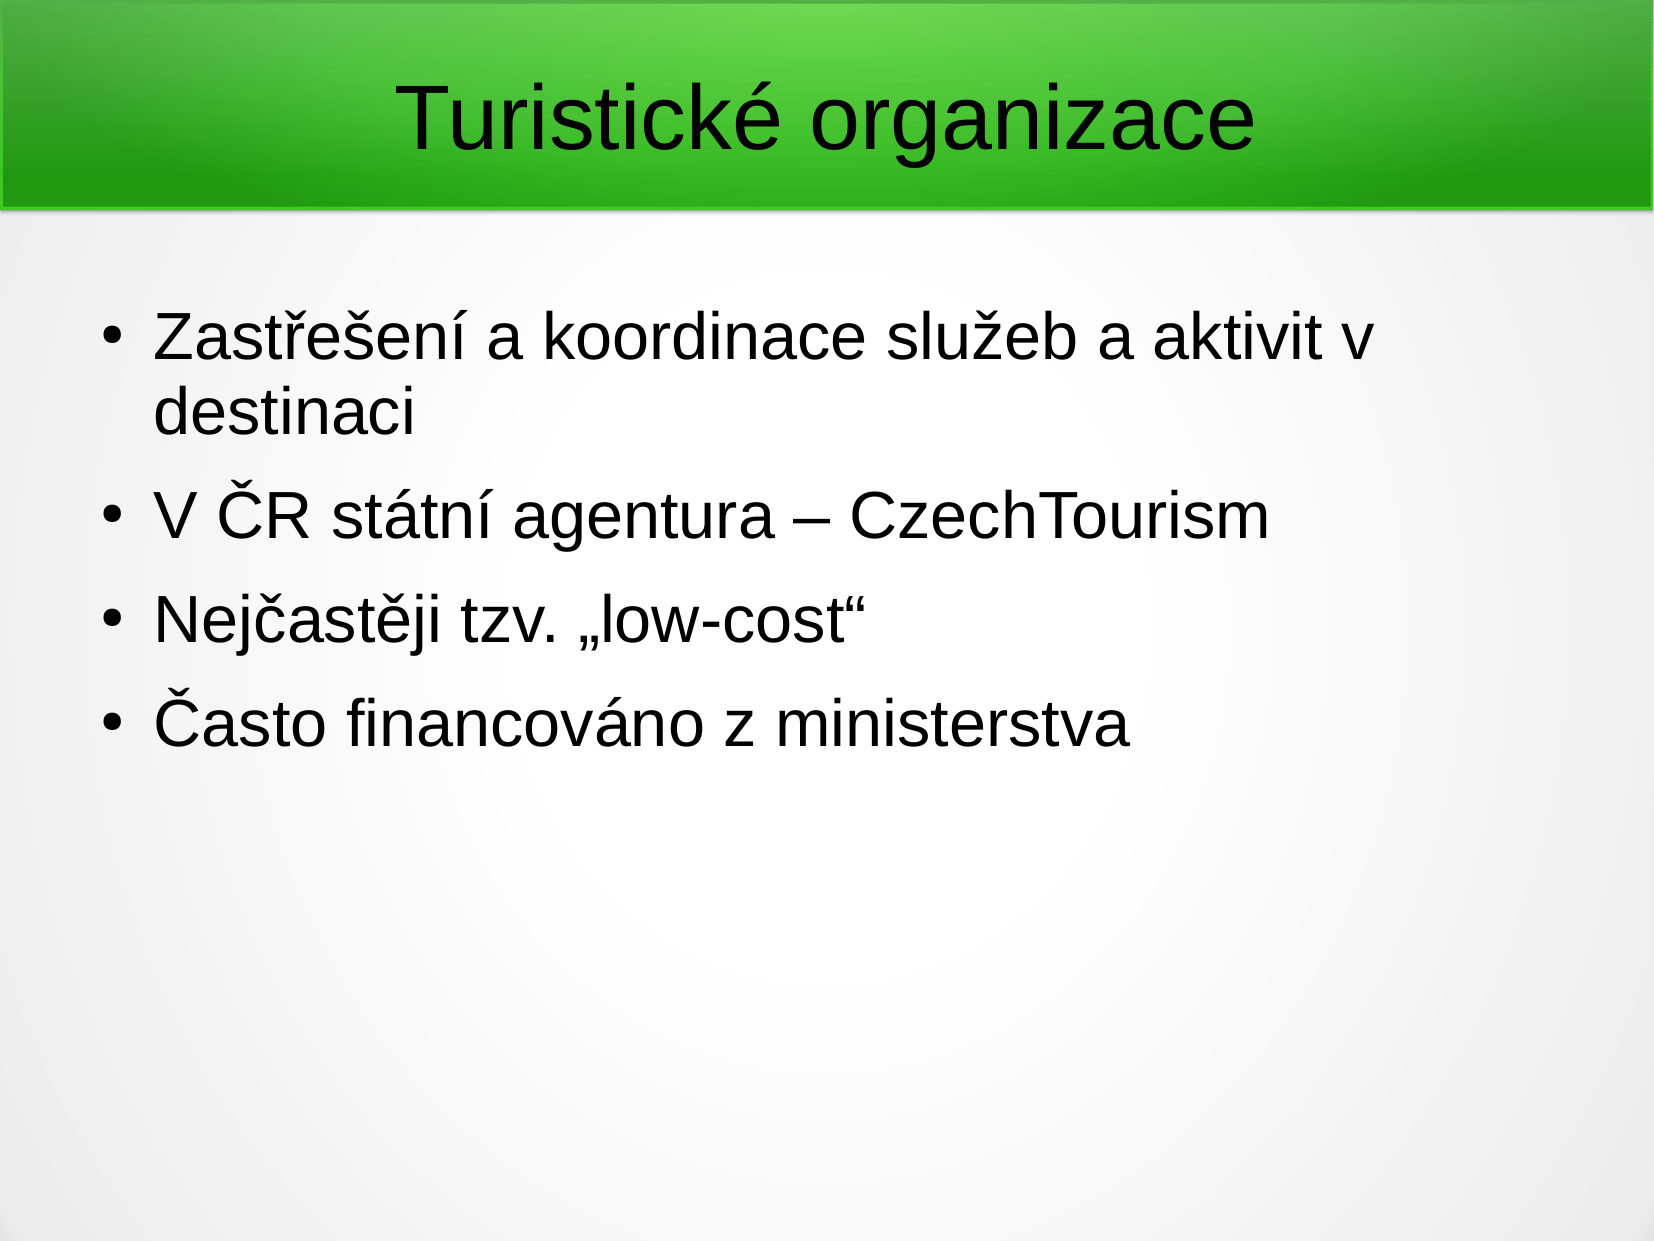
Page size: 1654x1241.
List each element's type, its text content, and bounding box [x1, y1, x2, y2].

list Zastřešení a koordinace služeb a aktivit v destinaci V ČR státní agentura – CzechTourism Nejčastěji tzv. „low-cost“ Často financováno z ministerstva [82, 299, 1571, 1019]
title Turistické organizace [82, 47, 1571, 189]
